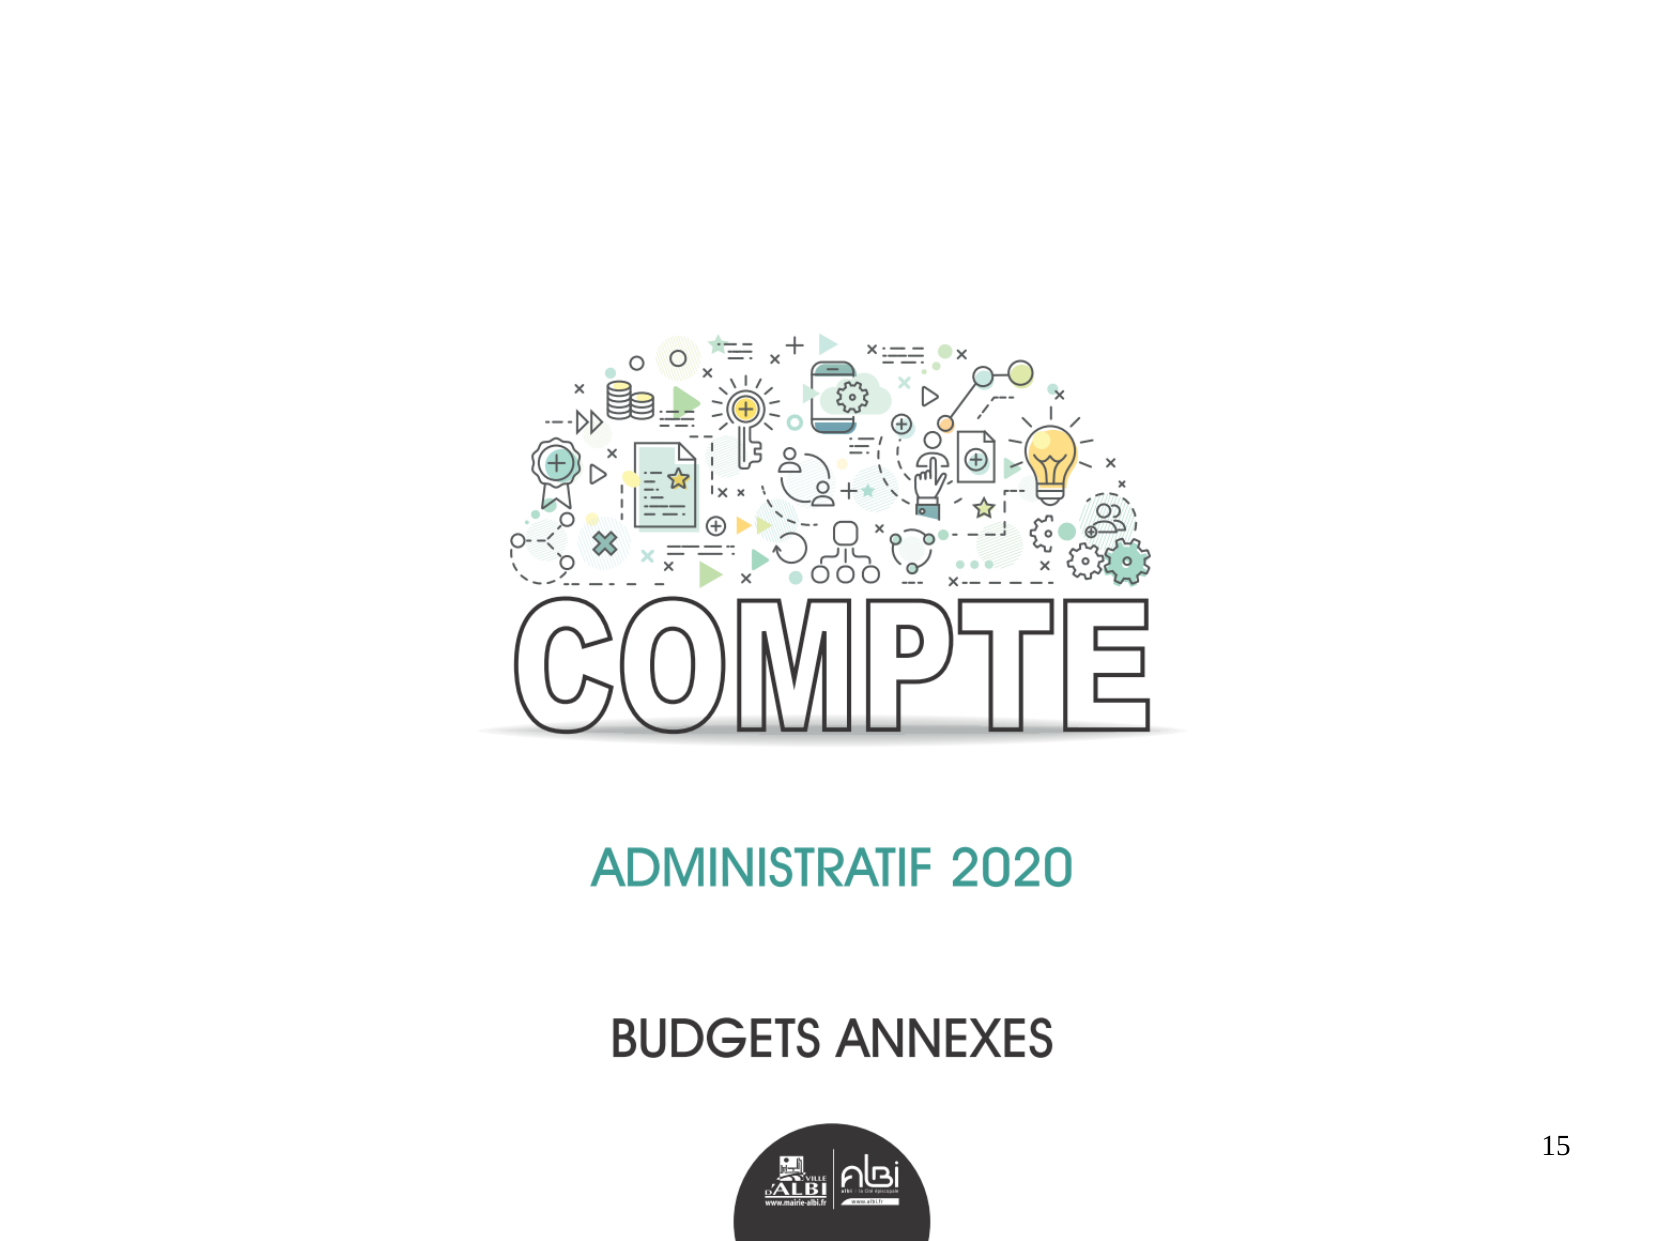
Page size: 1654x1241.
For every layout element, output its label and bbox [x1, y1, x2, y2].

picture [387, 1, 1277, 1241]
